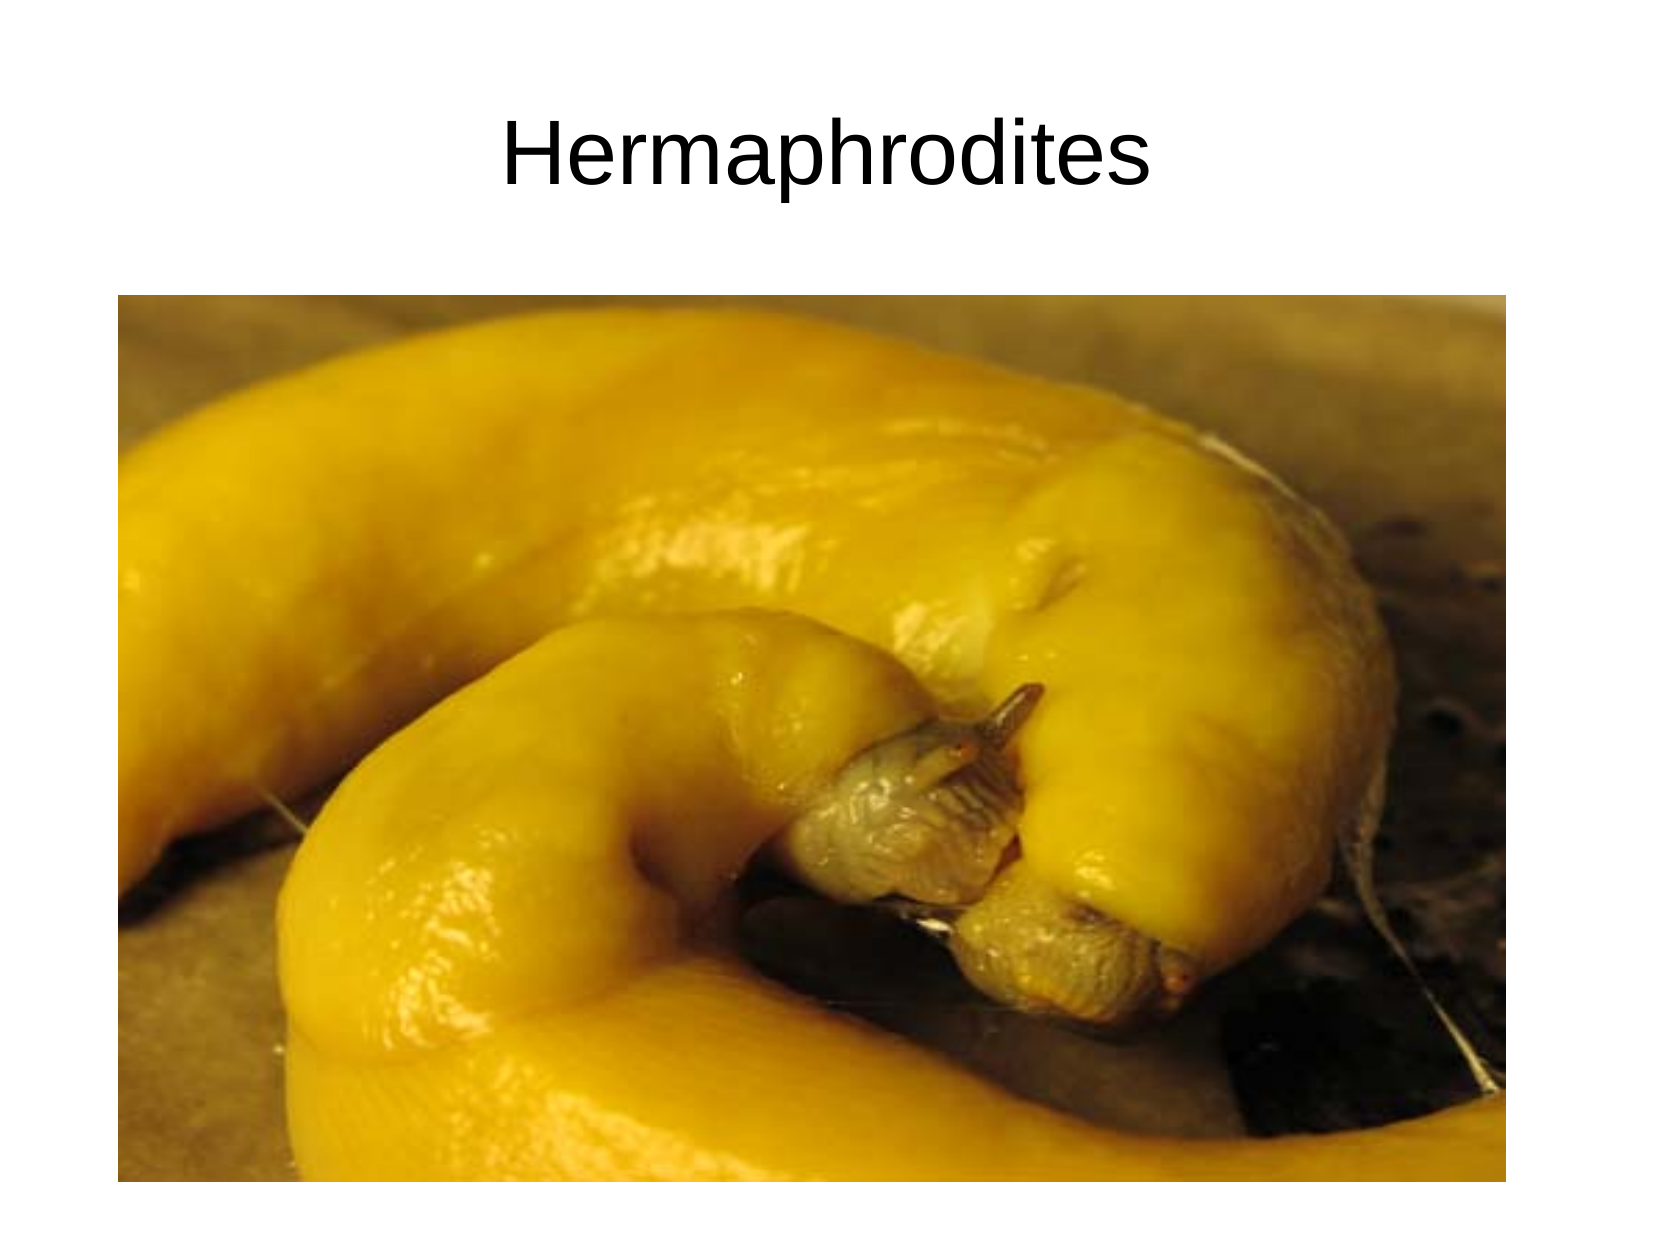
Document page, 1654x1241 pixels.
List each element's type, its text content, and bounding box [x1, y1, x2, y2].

picture [118, 295, 1506, 1182]
title Hermaphrodites [82, 49, 1571, 257]
